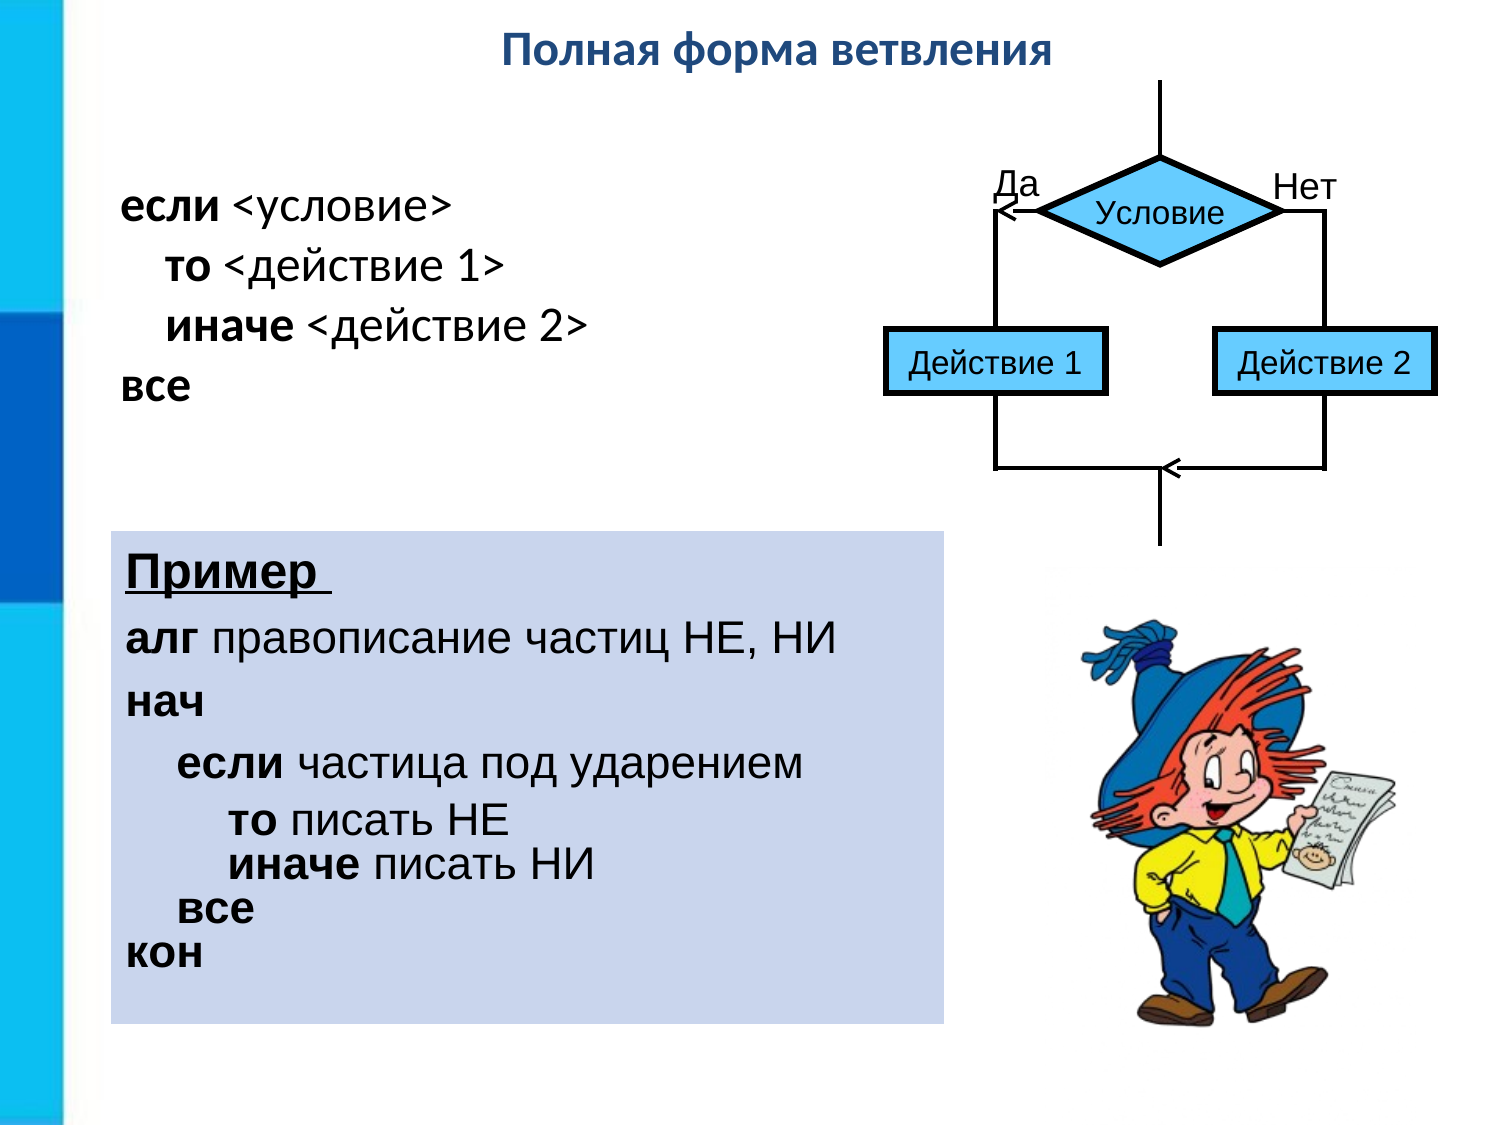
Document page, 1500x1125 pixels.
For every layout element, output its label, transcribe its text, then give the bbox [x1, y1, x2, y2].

text_box Действие 1 [885, 328, 1106, 394]
text_box если <условие> то <действие 1> иначе <действие 2> все [105, 163, 786, 420]
text_box Условие [1042, 158, 1272, 265]
table_header Пример [111, 531, 944, 611]
text_box Действие 2 [1214, 328, 1435, 394]
text_box Полная форма ветвления [129, 19, 1426, 83]
text_box Нет [1250, 154, 1360, 215]
picture [0, 0, 1500, 1125]
text_box Да [978, 151, 1055, 212]
table_cell алг правописание частиц НЕ, НИ нач если частица под ударением то писать НЕ иначе писать НИ все кон [111, 611, 944, 1024]
